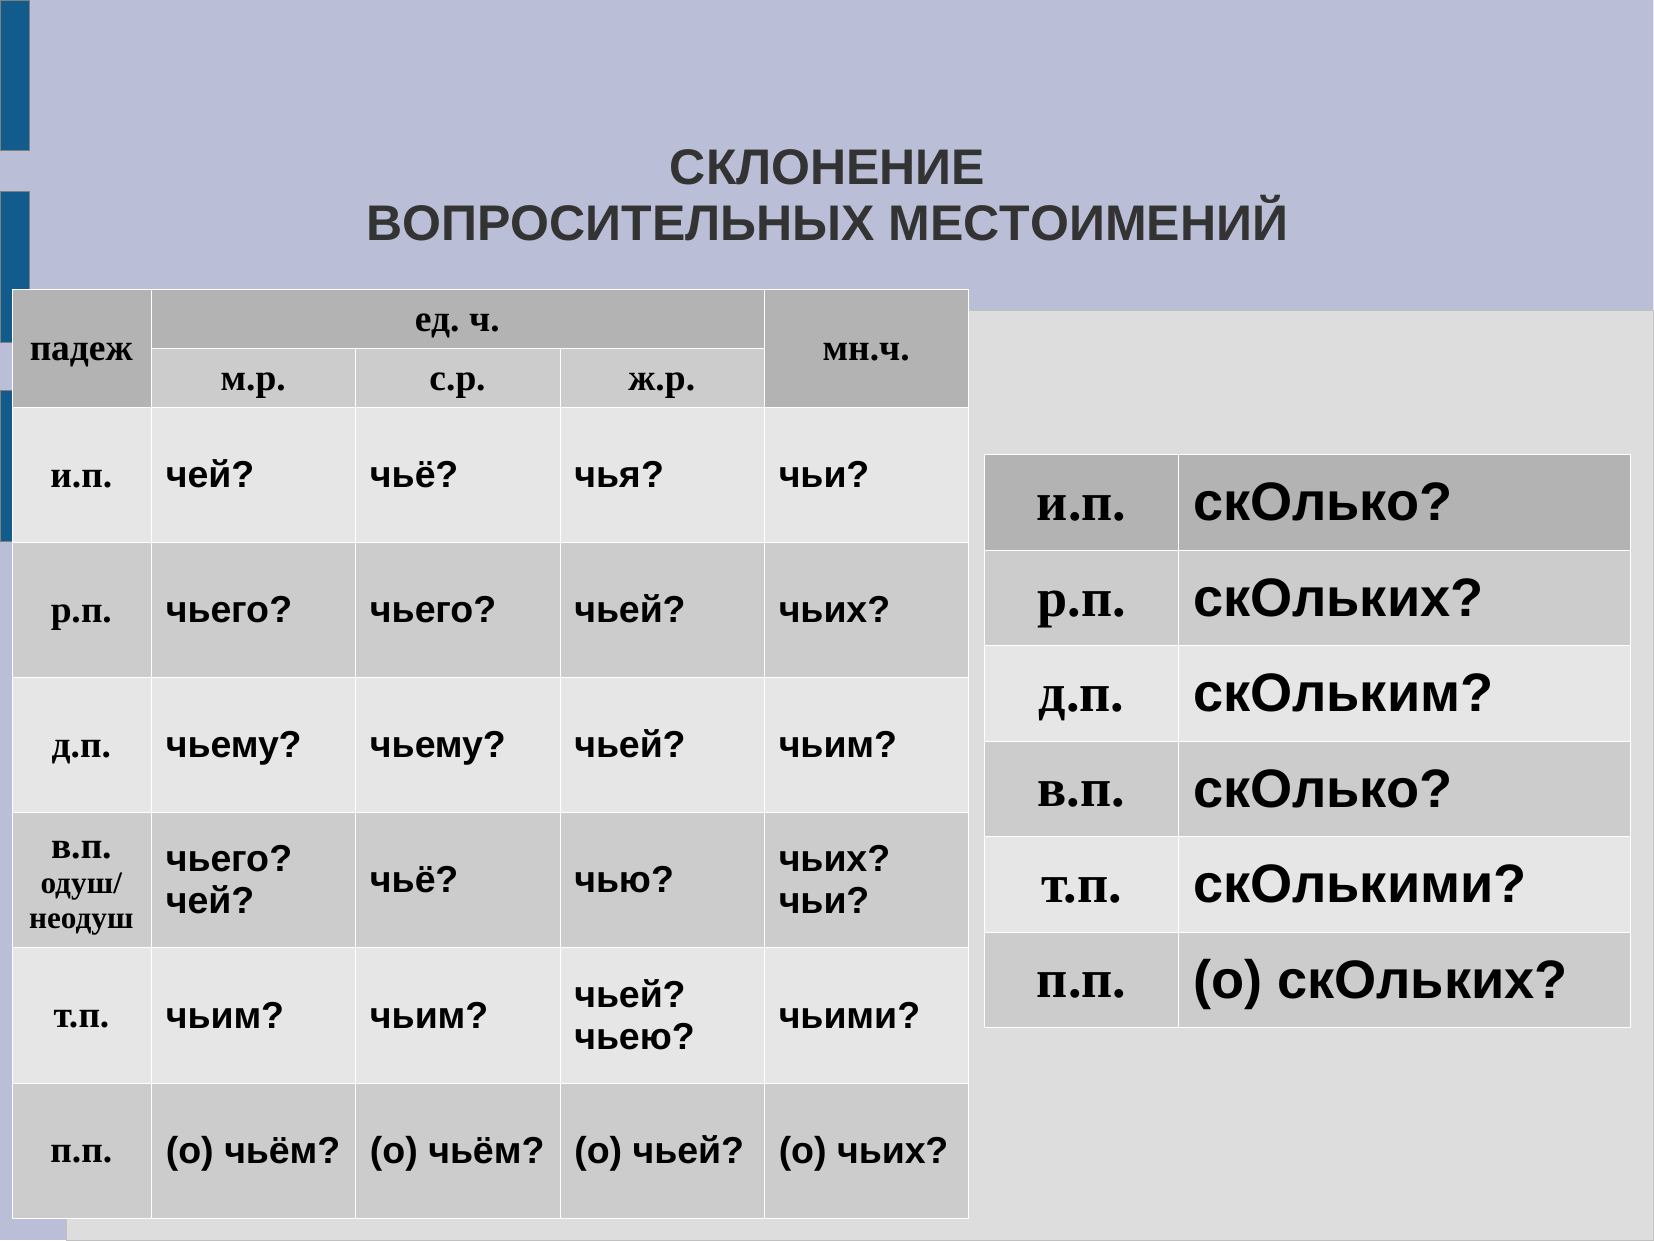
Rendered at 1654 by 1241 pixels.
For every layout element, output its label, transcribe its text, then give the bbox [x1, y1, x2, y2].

table_cell чьим? [765, 678, 968, 812]
table_cell и.п. [13, 408, 151, 542]
table_cell чьей? чьею? [561, 948, 764, 1083]
table_cell чьего? [356, 543, 560, 677]
table_cell чьей? [561, 543, 764, 677]
table_cell скОльких? [1179, 551, 1630, 645]
table_cell д.п. [985, 646, 1178, 741]
table_header и.п. [985, 455, 1178, 550]
table_cell скОльким? [1179, 646, 1630, 741]
table_cell чья? [561, 408, 764, 542]
table_cell (о) чьём? [152, 1084, 355, 1218]
table_cell м.р. [152, 349, 355, 407]
table_cell р.п. [13, 543, 151, 677]
table_cell чьей? [561, 678, 764, 812]
table_cell скОлько? [1179, 742, 1630, 836]
table_cell (о) скОльких? [1179, 933, 1630, 1027]
title СКЛОНЕНИЕ ВОПРОСИТЕЛЬНЫХ МЕСТОИМЕНИЙ [121, 91, 1534, 299]
table_cell в.п. одуш/ неодуш [13, 813, 151, 947]
table_cell (о) чьей? [561, 1084, 764, 1218]
table_cell (о) чьих? [765, 1084, 968, 1218]
table_cell р.п. [985, 551, 1178, 645]
table_cell чьи? [765, 408, 968, 542]
table_cell чей? [152, 408, 355, 542]
table_cell чьего? [152, 543, 355, 677]
table_cell чьему? [356, 678, 560, 812]
table_cell (о) чьём? [356, 1084, 560, 1218]
table_cell скОлькими? [1179, 837, 1630, 932]
table_cell чьими? [765, 948, 968, 1083]
table_cell т.п. [985, 837, 1178, 932]
table_cell чьих? [765, 543, 968, 677]
table_header скОлько? [1179, 455, 1630, 550]
table_cell чьё? [356, 813, 560, 947]
table_cell чьим? [152, 948, 355, 1083]
table_cell в.п. [985, 742, 1178, 836]
table_cell чьего? чей? [152, 813, 355, 947]
table_cell с.р. [356, 349, 560, 407]
table_cell чьё? [356, 408, 560, 542]
table_cell т.п. [13, 948, 151, 1083]
table_cell чьему? [152, 678, 355, 812]
table_cell чьим? [356, 948, 560, 1083]
table_cell ж.р. [561, 349, 764, 407]
table_cell п.п. [13, 1084, 151, 1218]
table_cell чью? [561, 813, 764, 947]
table_header мн.ч. [765, 290, 968, 407]
table_header падеж [13, 290, 151, 407]
table_cell д.п. [13, 678, 151, 812]
table_cell п.п. [985, 933, 1178, 1027]
table_cell чьих? чьи? [765, 813, 968, 947]
table_header ед. ч. [152, 290, 764, 348]
